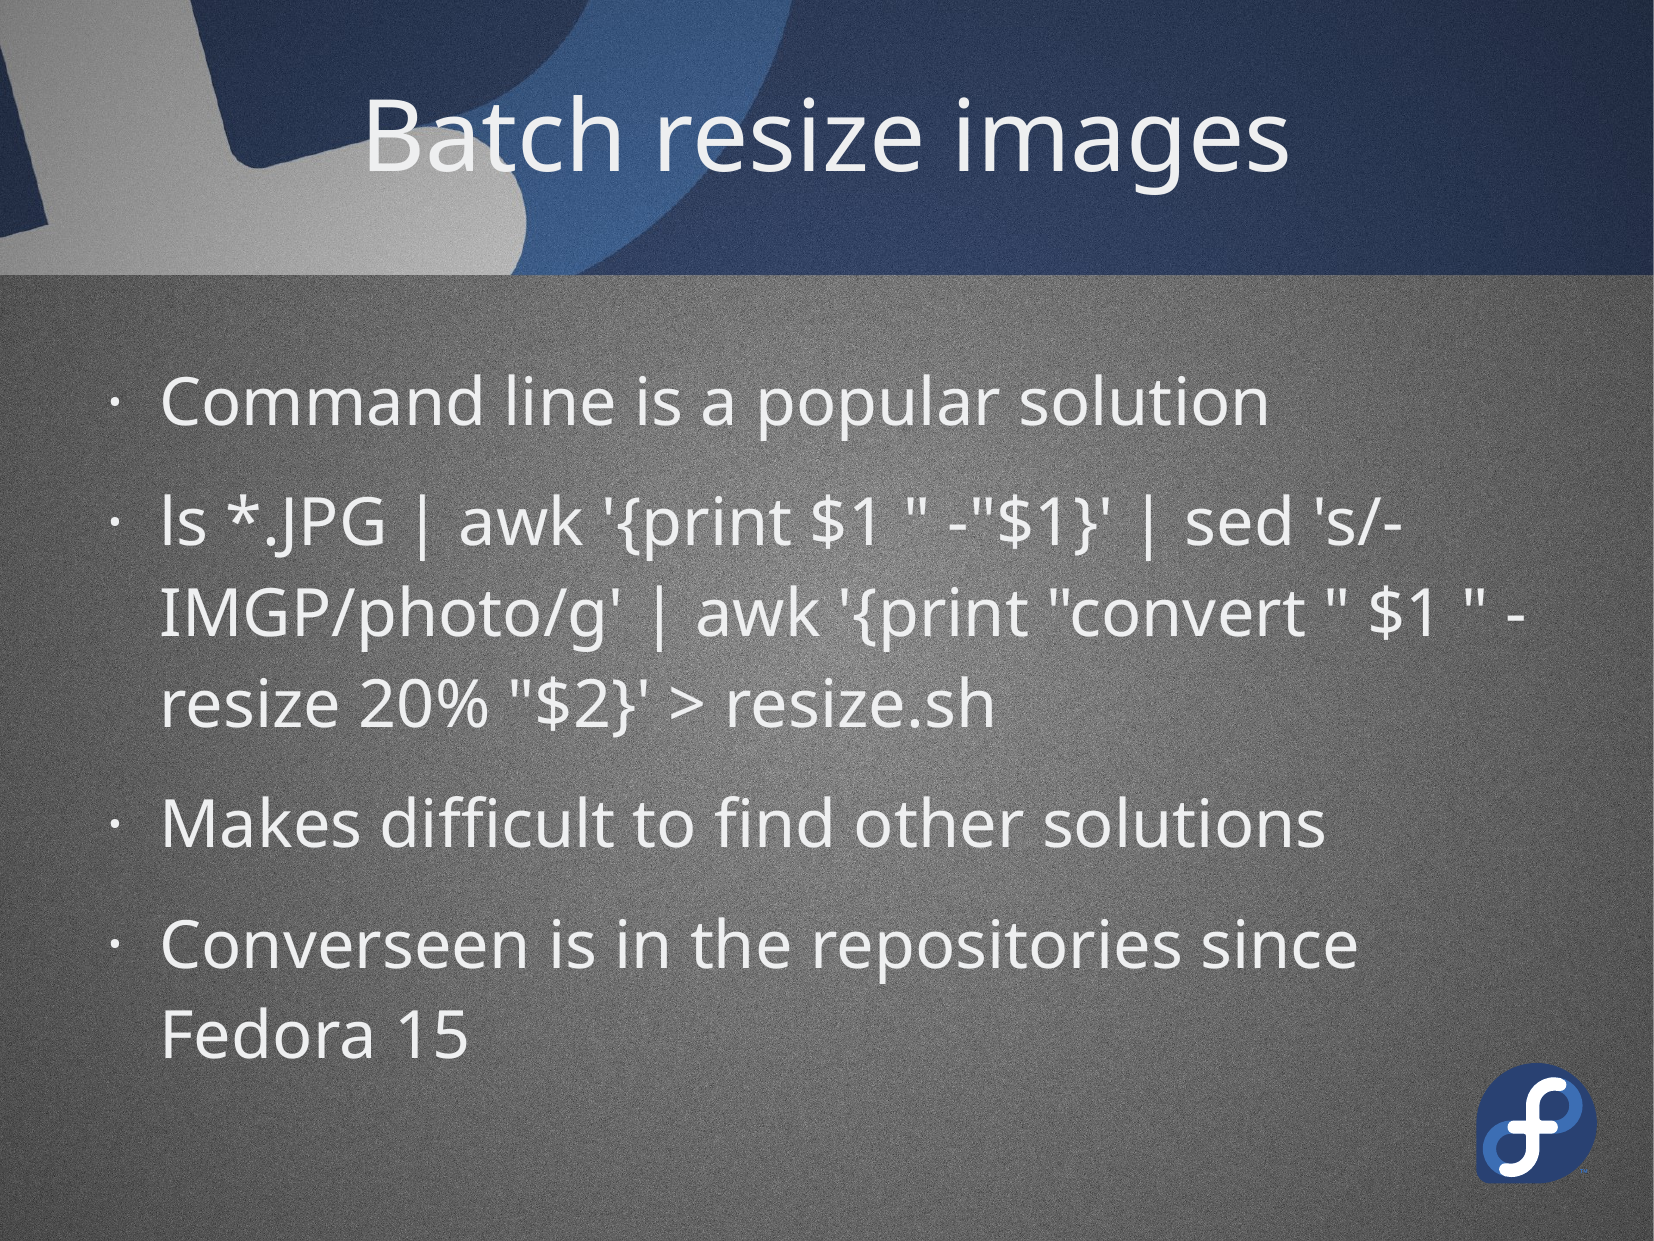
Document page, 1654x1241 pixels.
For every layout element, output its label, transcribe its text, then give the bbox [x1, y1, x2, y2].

title Batch resize images [88, 29, 1565, 237]
picture [0, 0, 1654, 1241]
list Command line is a popular solution ls *.JPG | awk '{print $1 " -"$1}' | sed 's/-IMGP/photo/g' | awk '{print "convert " $1 " -resize 20% "$2}' > resize.sh Makes difficult to find other solutions Converseen is in the repositories since Fedora 15 [88, 354, 1565, 1063]
